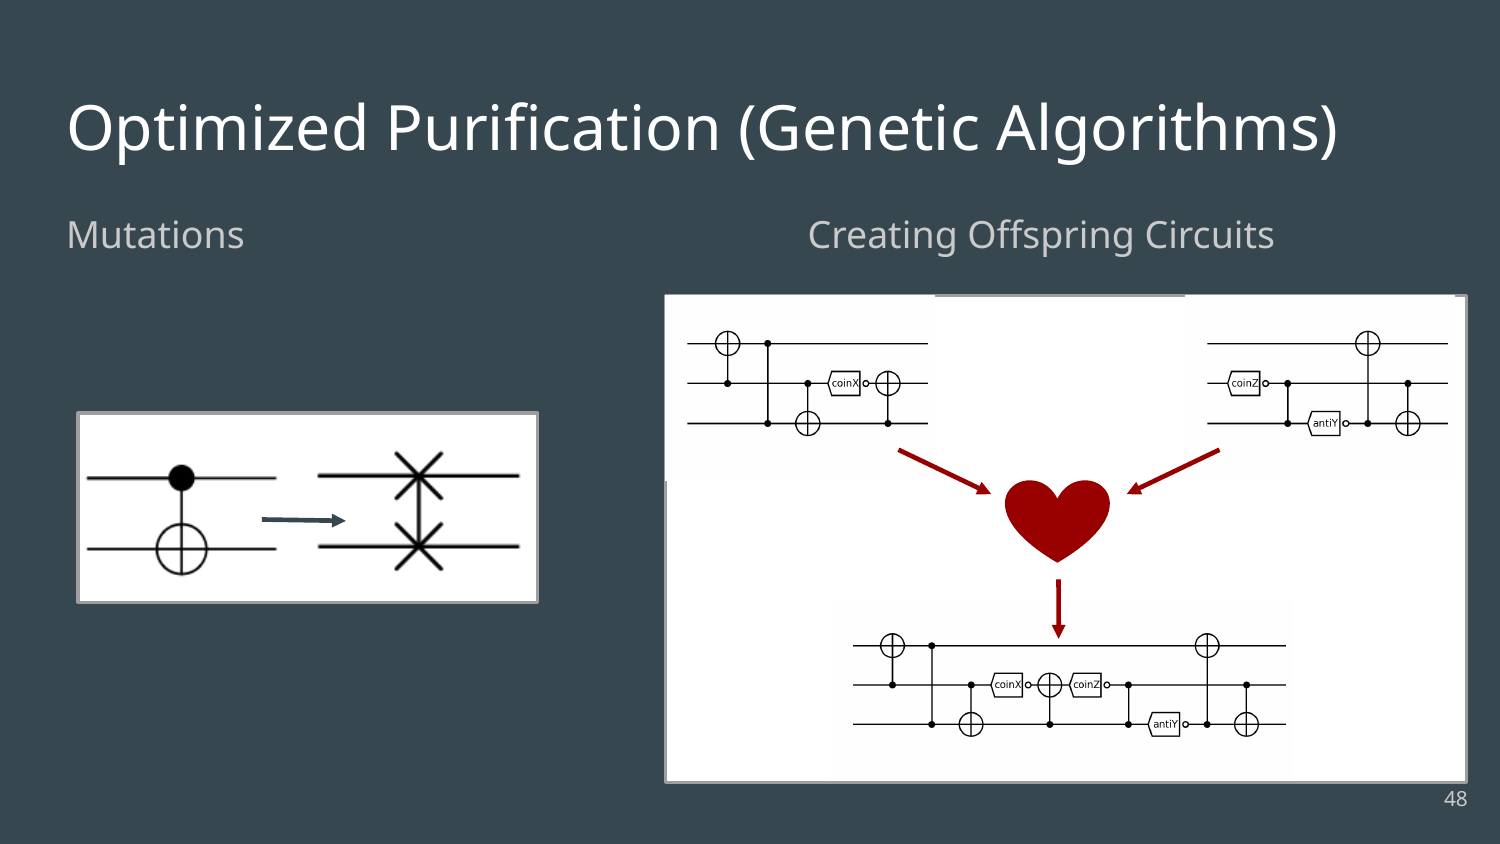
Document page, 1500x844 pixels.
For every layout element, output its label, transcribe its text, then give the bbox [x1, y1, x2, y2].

text_box [1005, 481, 1110, 562]
picture [302, 437, 538, 585]
picture [665, 295, 935, 482]
list Mutations [51, 189, 708, 750]
text_box [77, 413, 538, 517]
text_box [665, 295, 1467, 783]
picture [1185, 295, 1455, 481]
slide_number <number> [1392, 767, 1483, 833]
picture [76, 455, 290, 585]
list Creating Offspring Circuits [792, 189, 1449, 750]
text_box [77, 523, 538, 603]
picture [831, 598, 1292, 781]
title Optimized Purification (Genetic Algorithms) [51, 72, 1449, 167]
